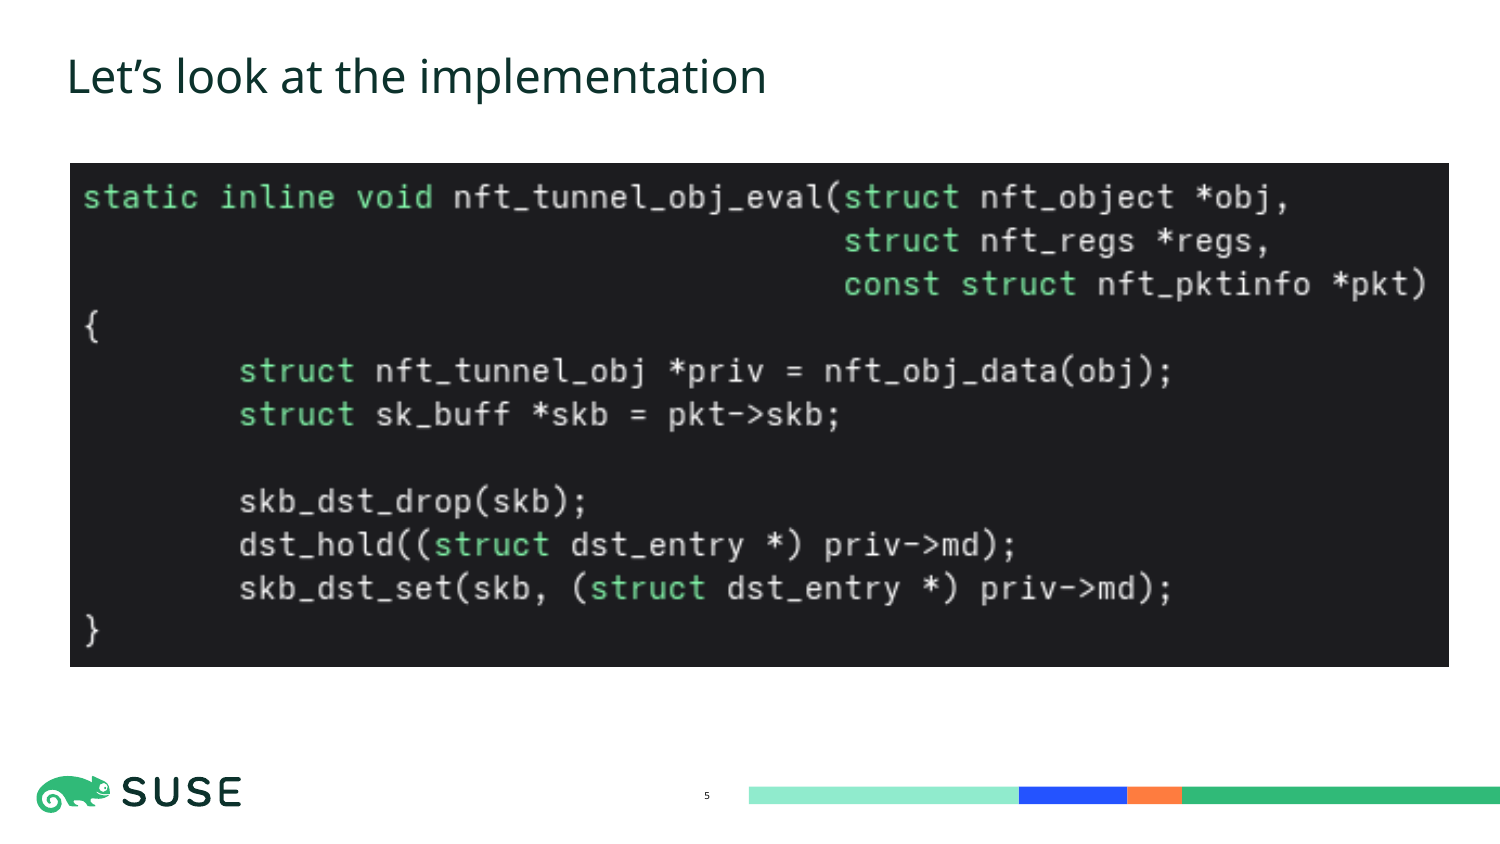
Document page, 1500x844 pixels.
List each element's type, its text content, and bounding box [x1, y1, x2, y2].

slide_number <number> [634, 773, 725, 818]
picture [70, 163, 1449, 667]
title Let’s look at the implementation [51, 28, 1449, 123]
